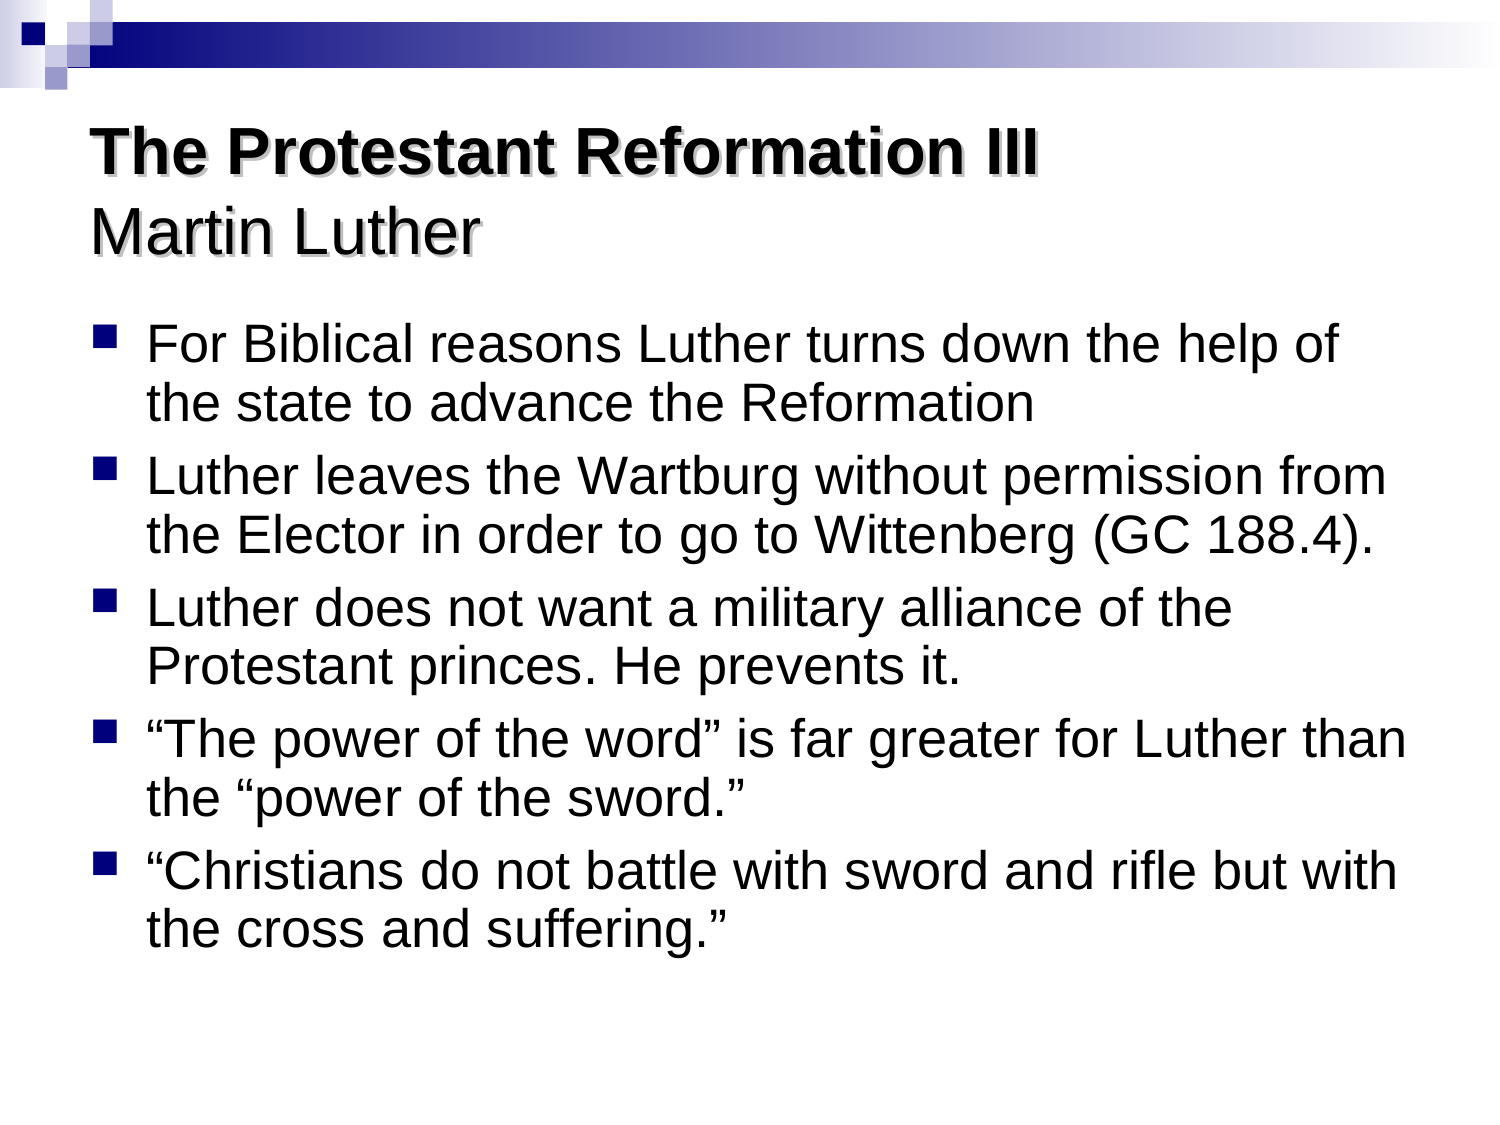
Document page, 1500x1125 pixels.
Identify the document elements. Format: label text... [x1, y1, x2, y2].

list For Biblical reasons Luther turns down the help of the state to advance the Reformation Luther leaves the Wartburg without permission from the Elector in order to go to Wittenberg (GC 188.4). Luther does not want a military alliance of the Protestant princes. He prevents it. “The power of the word” is far greater for Luther than the “power of the sword.” “Christians do not battle with sword and rifle but with the cross and suffering.” [75, 308, 1426, 1052]
title The Protestant Reformation III Martin Luther [75, 75, 1426, 301]
